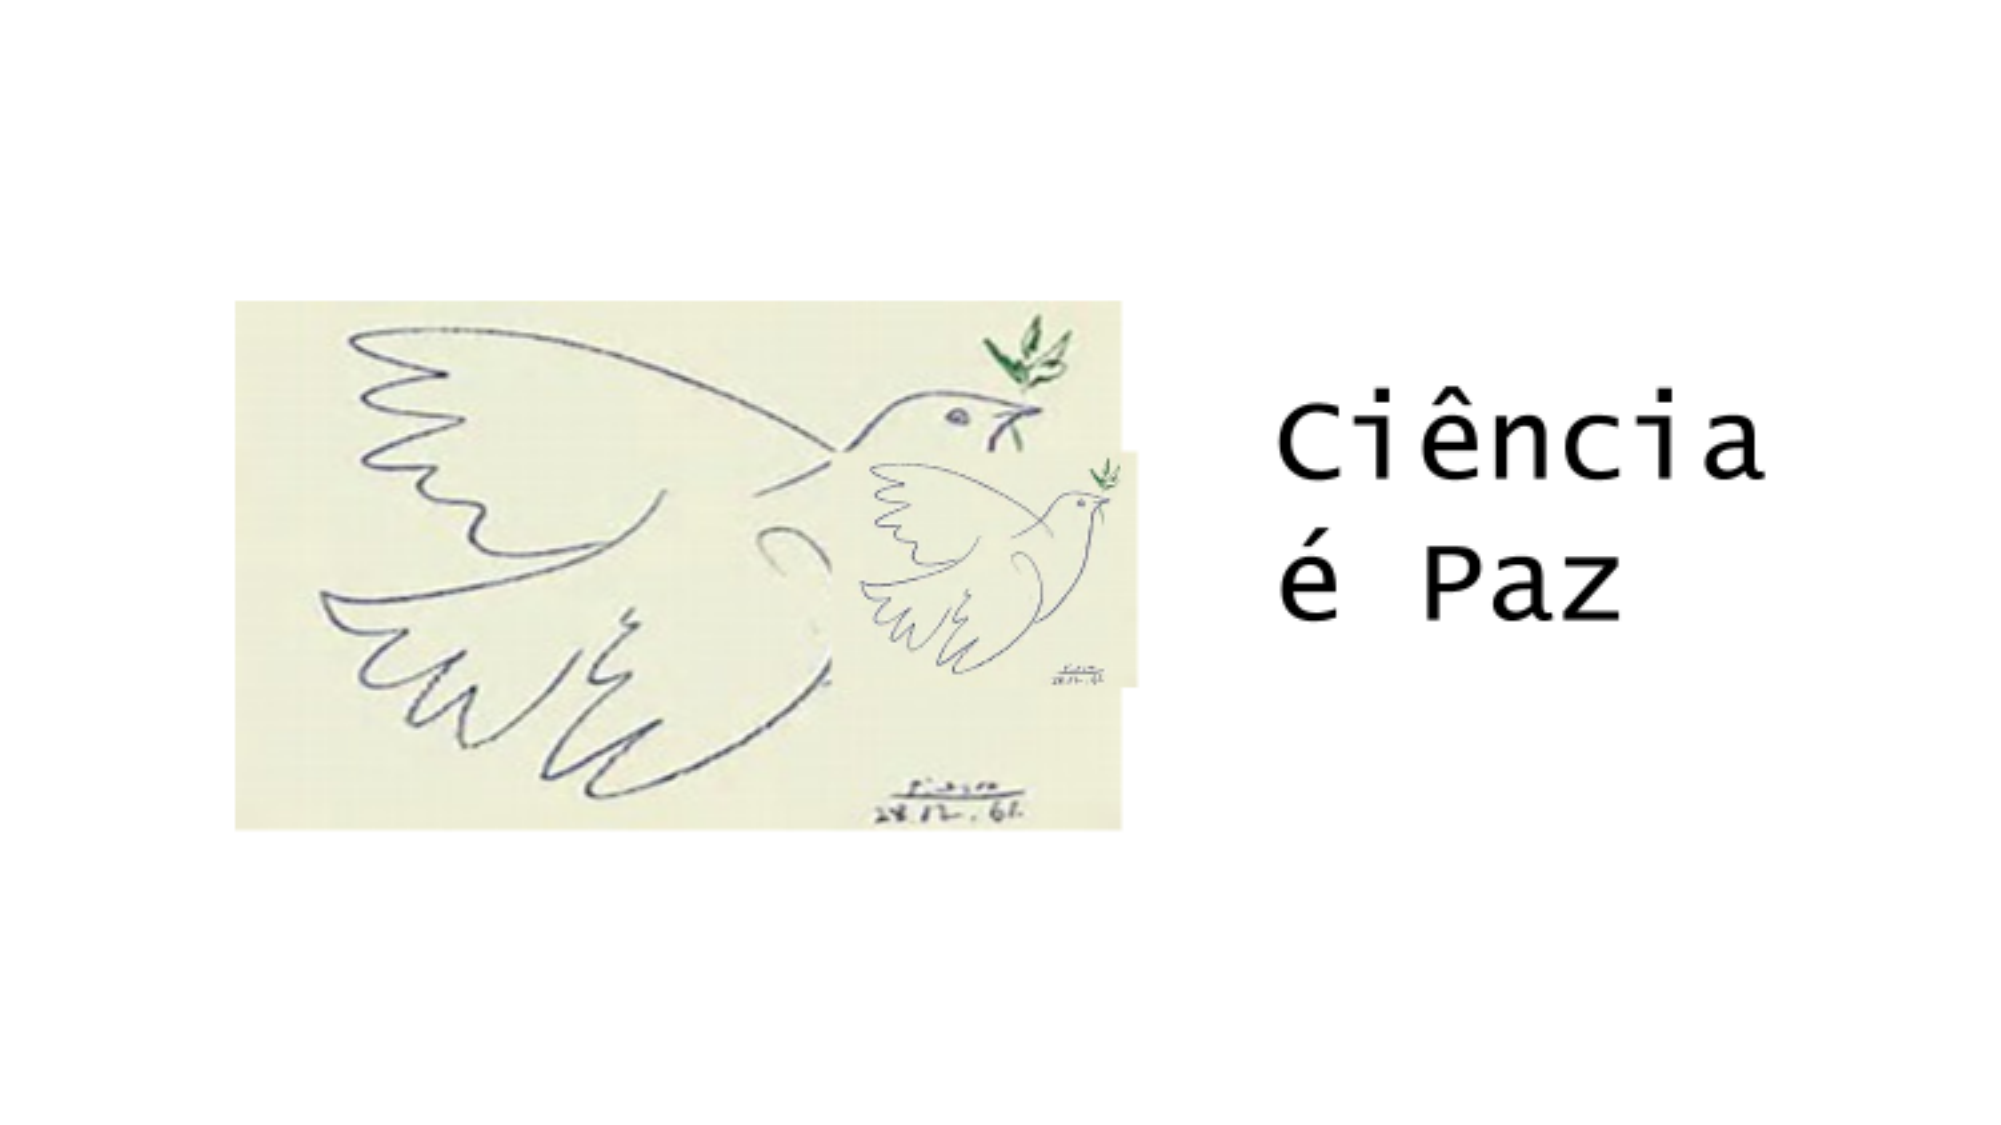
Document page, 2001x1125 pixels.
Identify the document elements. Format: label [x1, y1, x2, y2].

picture [132, 91, 1838, 1051]
